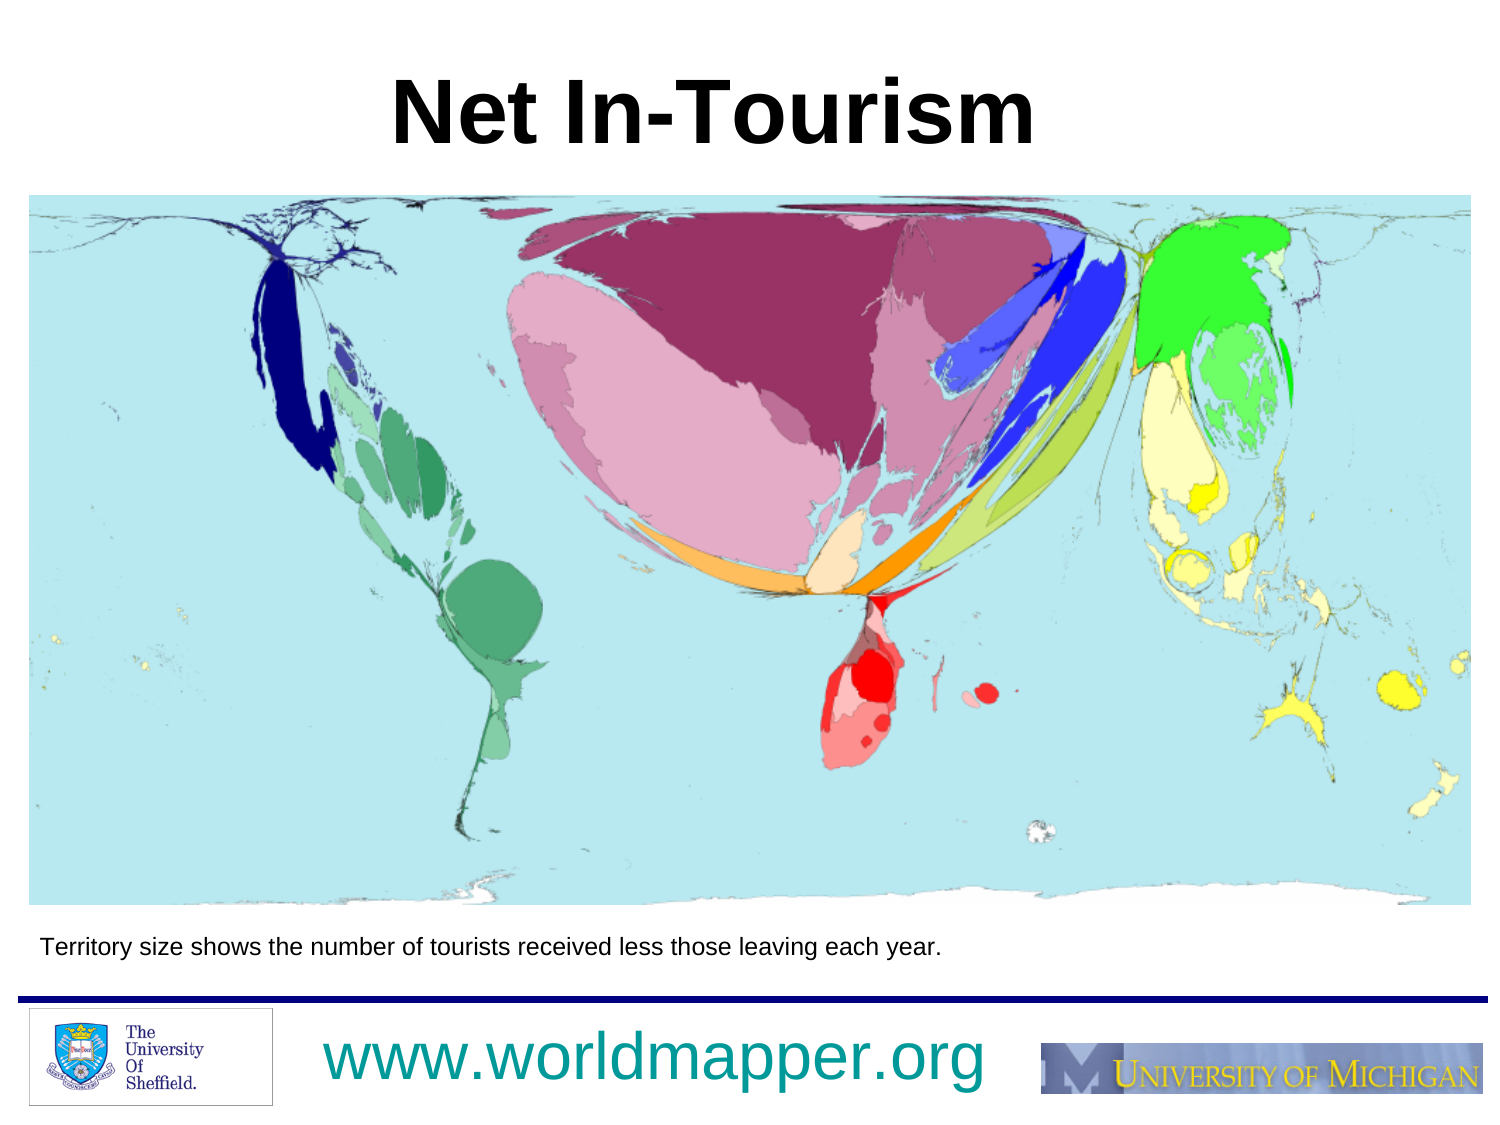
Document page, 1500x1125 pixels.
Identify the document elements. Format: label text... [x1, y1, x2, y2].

picture [29, 195, 1471, 905]
picture [29, 1008, 273, 1106]
title Net In-Tourism [76, 42, 1352, 195]
picture [1041, 1043, 1483, 1094]
text_box Territory size shows the number of tourists received less those leaving each year. [24, 925, 967, 969]
